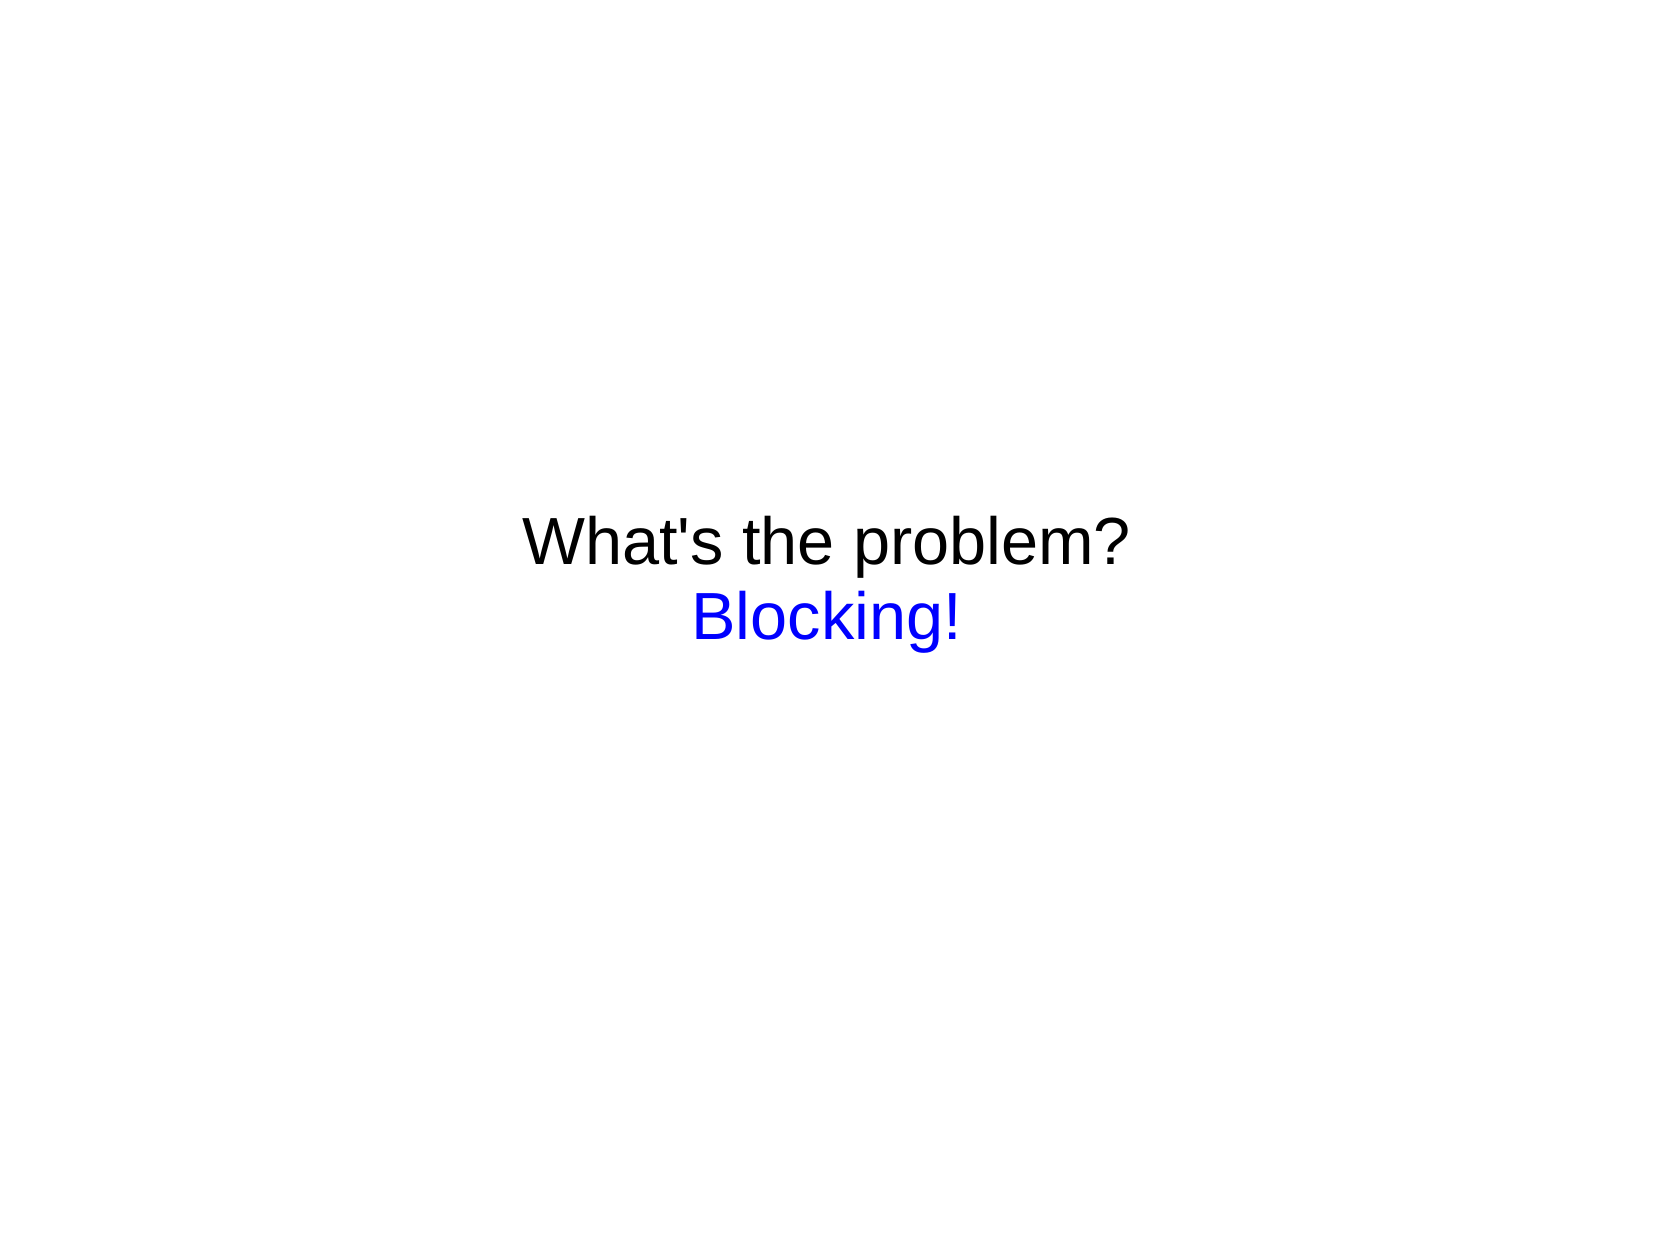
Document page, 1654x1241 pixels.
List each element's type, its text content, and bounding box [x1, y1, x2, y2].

subtitle What's the problem? Blocking! [82, 56, 1571, 1102]
